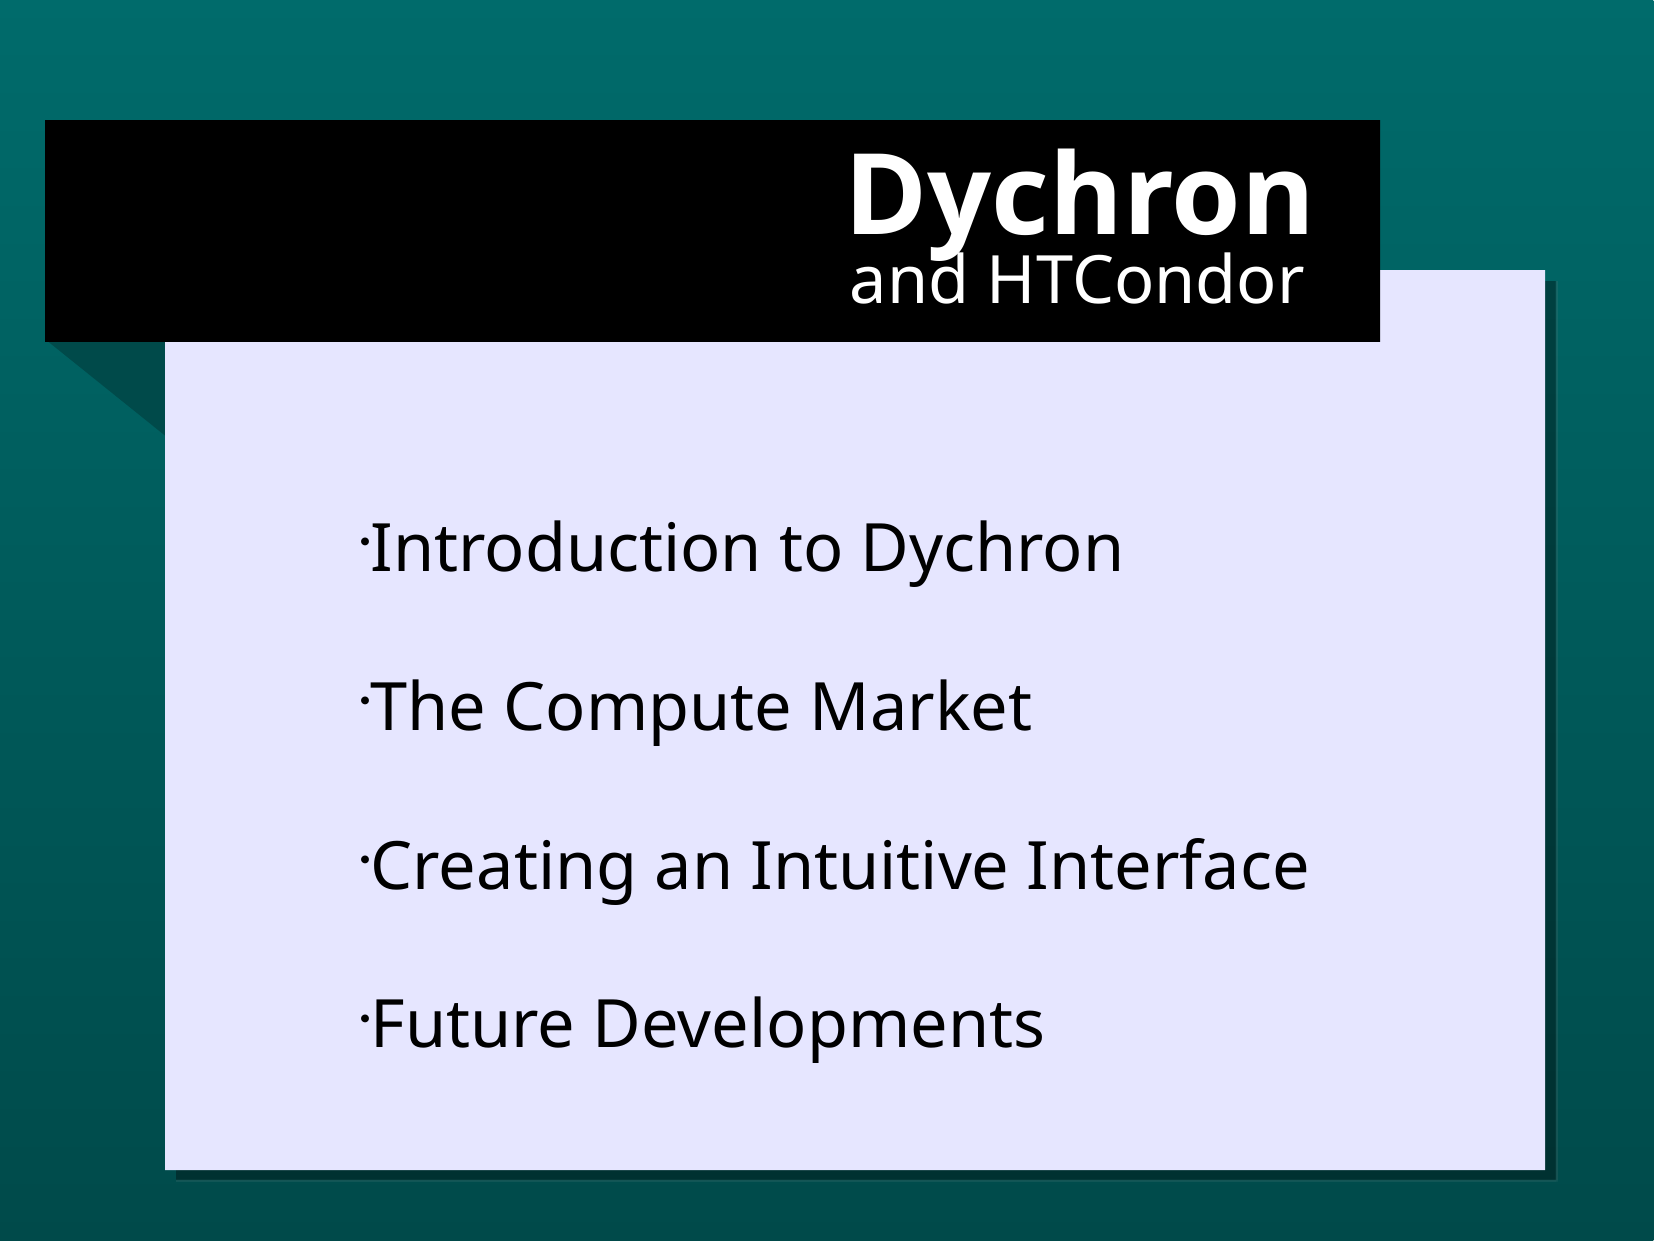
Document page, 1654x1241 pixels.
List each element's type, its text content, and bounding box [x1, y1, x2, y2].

subtitle Introduction to Dychron The Compute Market Creating an Intuitive Interface Future Developments [330, 404, 1381, 1095]
text_box [44, 120, 1546, 1171]
text_box and HTCondor [285, 225, 1321, 342]
title Dychron [345, 105, 1316, 225]
